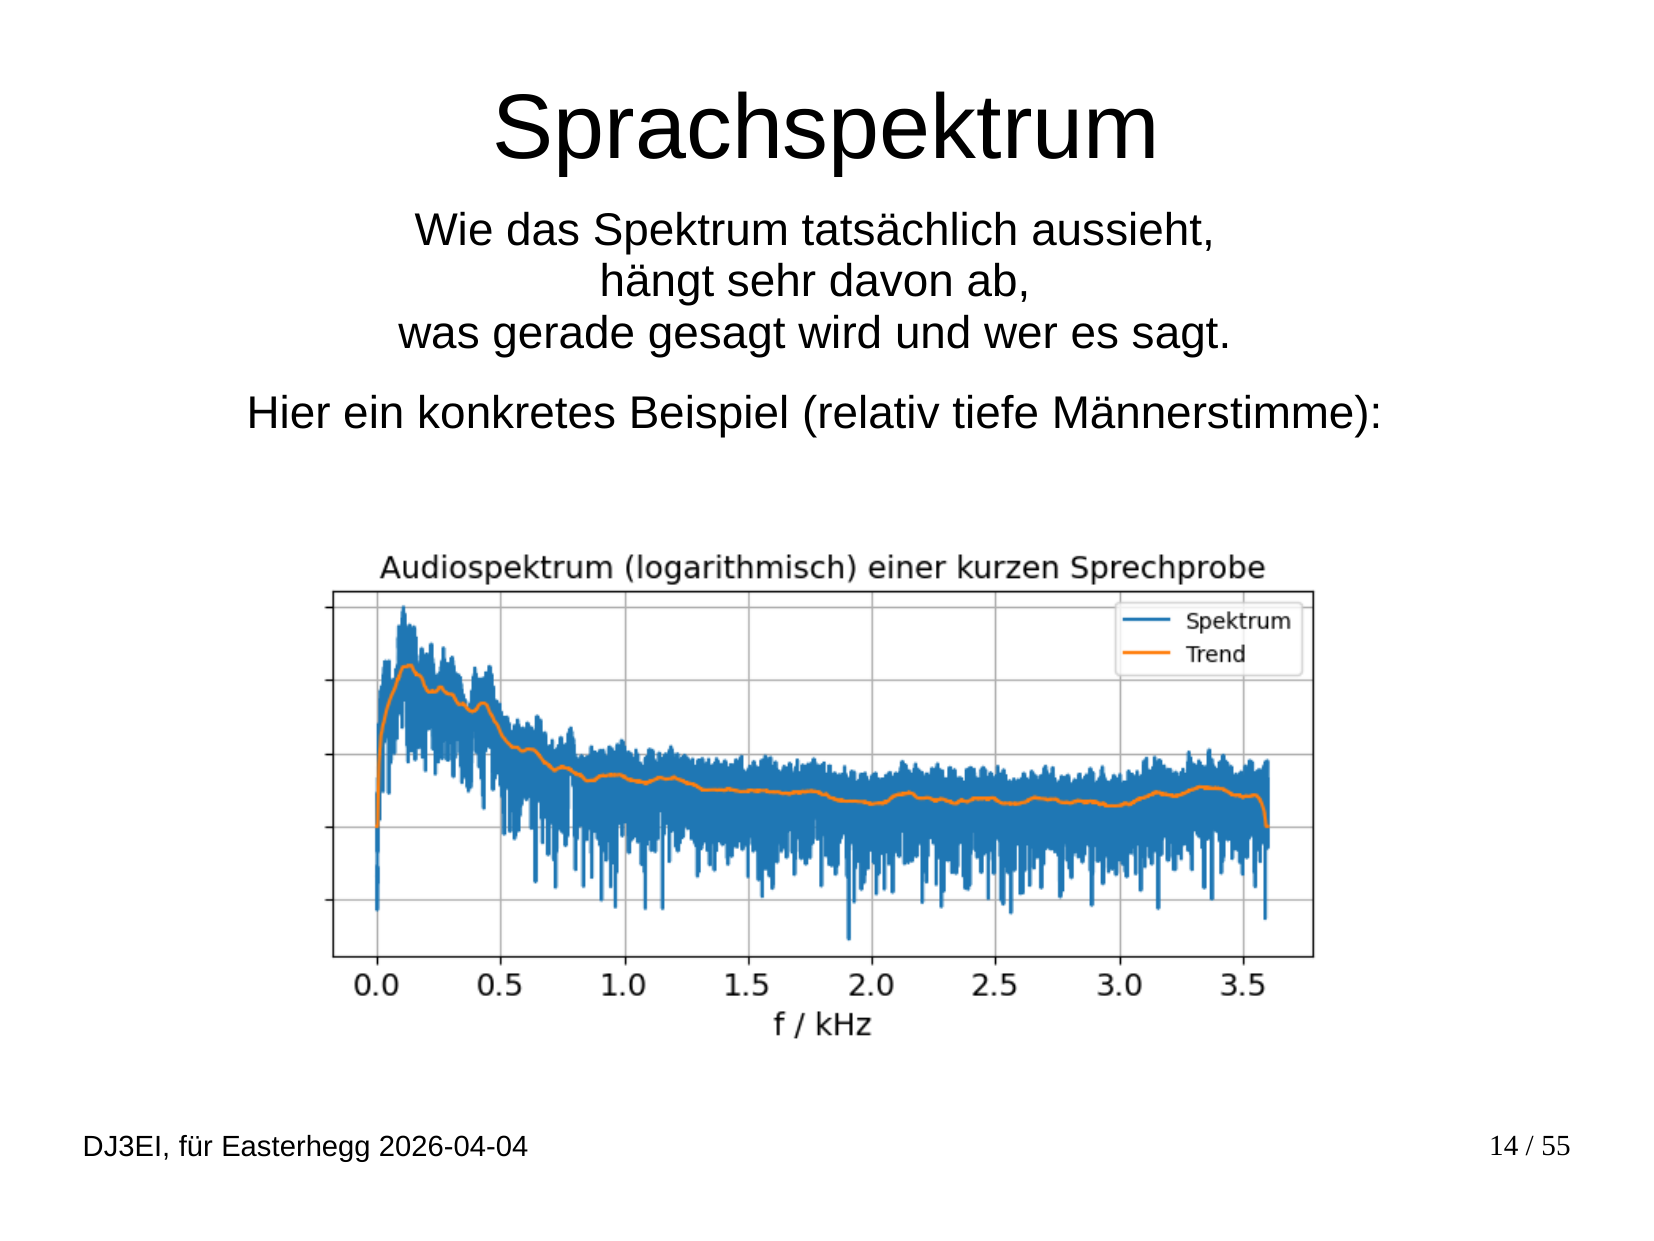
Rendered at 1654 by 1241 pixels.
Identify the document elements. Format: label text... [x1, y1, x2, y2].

list Wie das Spektrum tatsächlich aussieht, hängt sehr davon ab, was gerade gesagt wird und wer es sagt. Hier ein konkretes Beispiel (relativ tiefe Männerstimme): [70, 204, 1560, 467]
title Sprachspektrum [82, 23, 1571, 231]
picture [309, 539, 1327, 1056]
